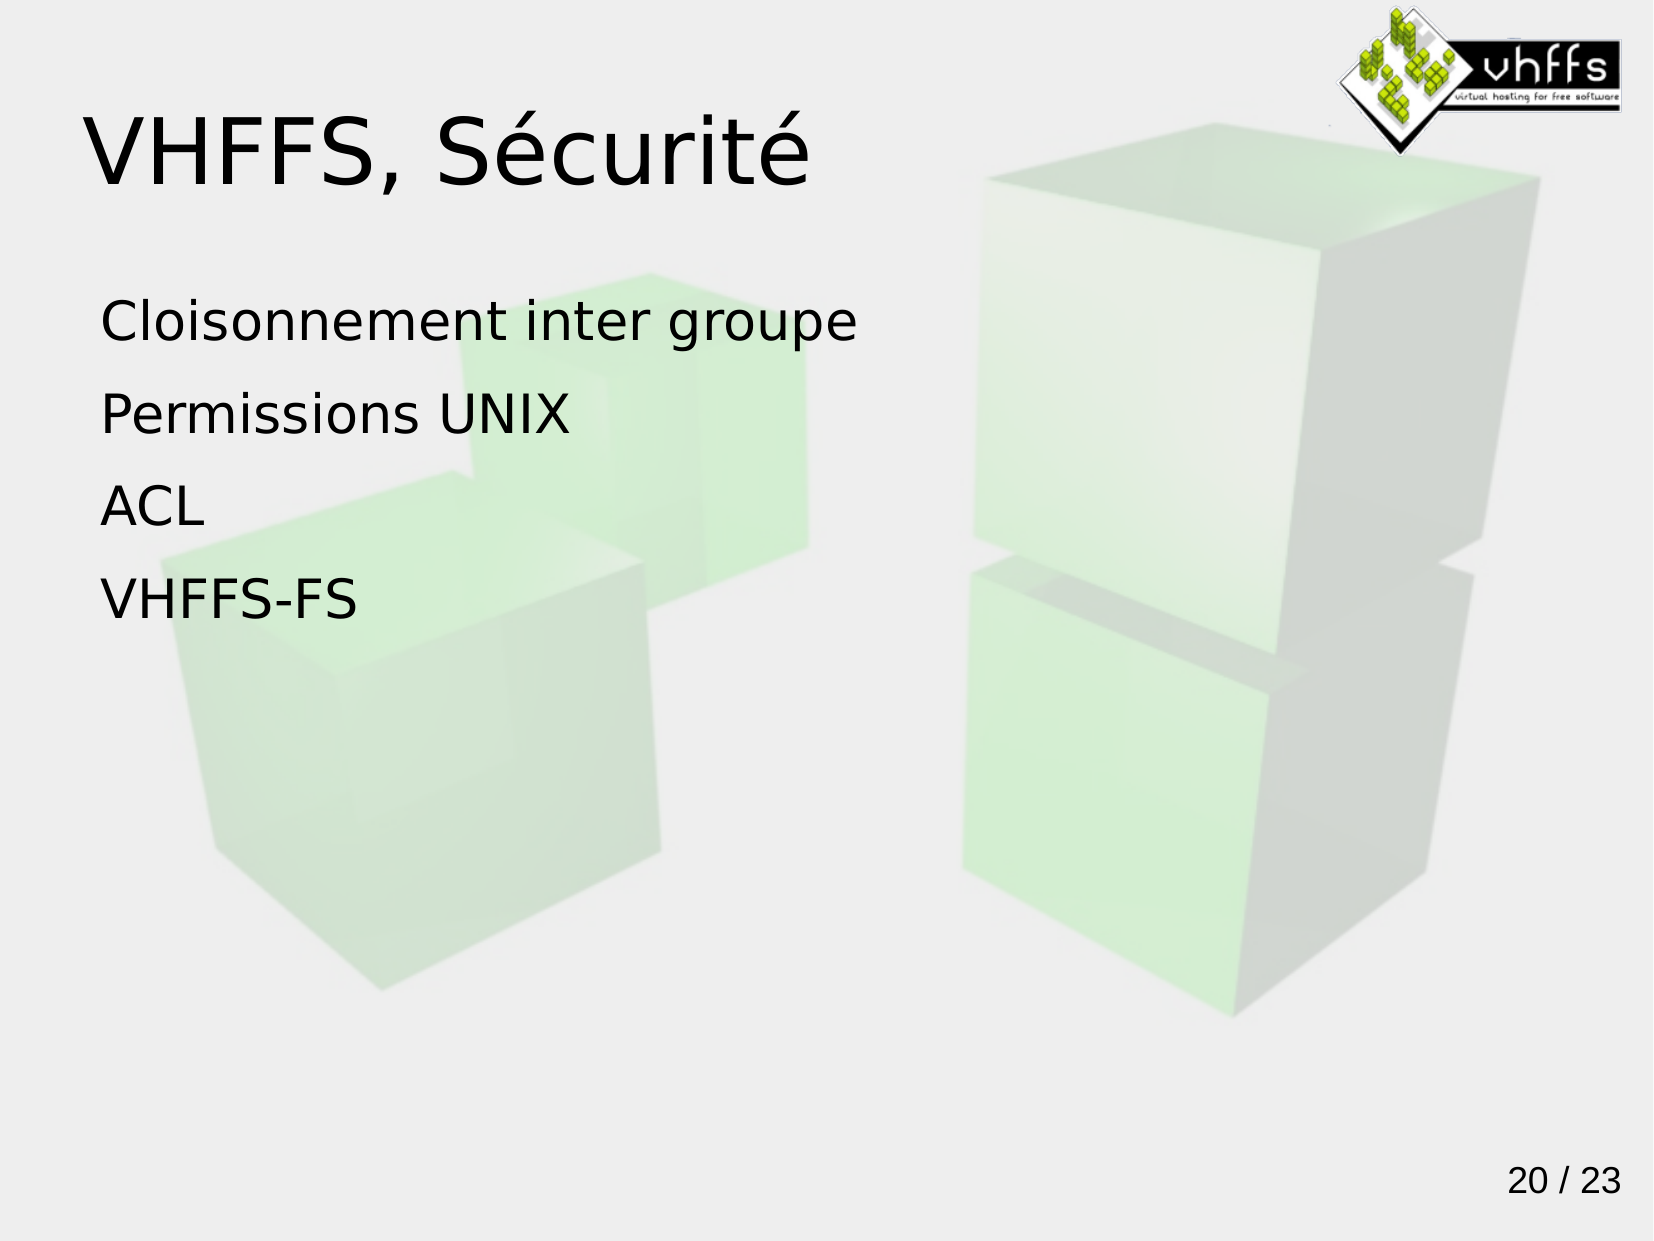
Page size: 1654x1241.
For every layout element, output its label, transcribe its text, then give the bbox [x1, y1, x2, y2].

title VHFFS, Sécurité [82, 49, 1571, 257]
list Cloisonnement inter groupe Permissions UNIX ACL VHFFS-FS [82, 290, 1571, 1094]
picture [0, 0, 1654, 1241]
text_box <numéro> / 23 [1314, 1151, 1637, 1225]
